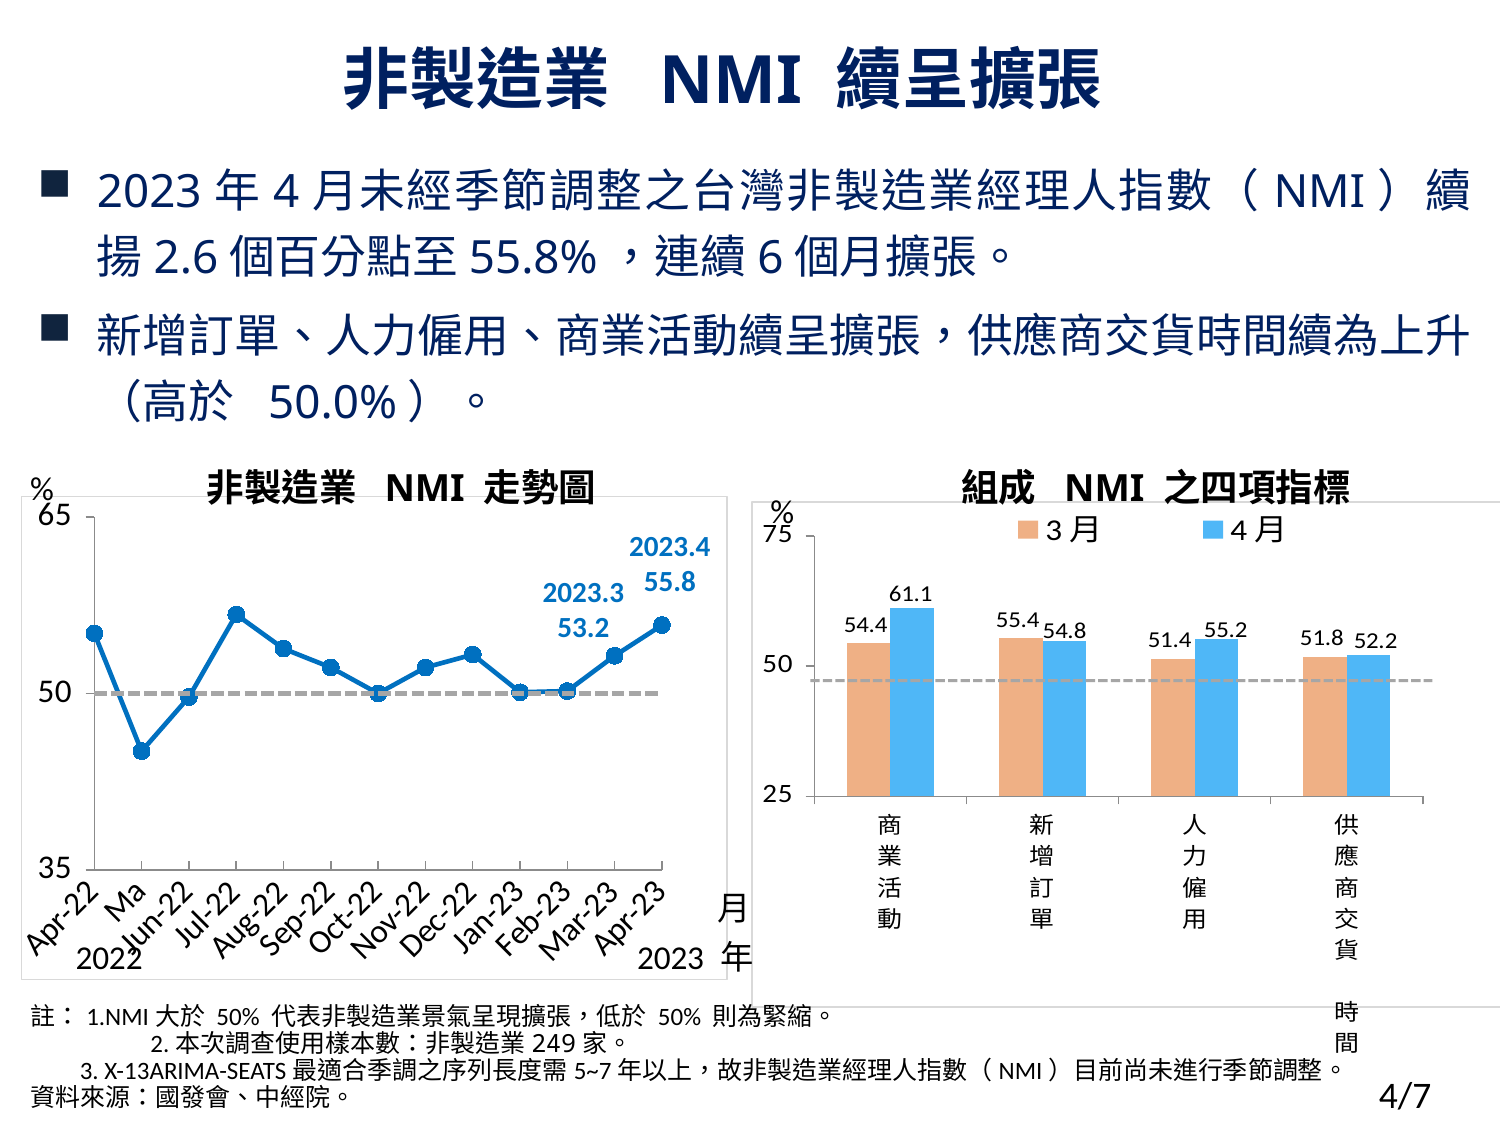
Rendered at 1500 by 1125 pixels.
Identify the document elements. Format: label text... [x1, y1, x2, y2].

text_box 非製造業 NMI 走勢圖 [112, 456, 691, 516]
chart [751, 501, 1500, 999]
text_box % [755, 483, 851, 539]
text_box % [15, 459, 110, 515]
text_box 2022 2023 年 [45, 928, 811, 984]
text_box 註：1.NMI大於 50% 代表非製造業景氣呈現擴張，低於 50% 則為緊縮。 2.本次調查使用樣本數：非製造業249家。 3. X-13ARIMA-SEATS最適合季調之序列長度需5~7年以上，故非製造業經理人指數（NMI）目前尚未進行季節調整。 資料來源：國發會、中經院。 [15, 999, 1500, 1119]
text_box 2023.4 55.8 [613, 527, 727, 598]
text_box 月 [702, 879, 781, 928]
text_box 2023.3 53.2 [498, 573, 669, 644]
chart [18, 495, 728, 981]
title 非製造業 NMI 續呈擴張 [0, 0, 1446, 150]
text_box 2023年4月未經季節調整之台灣非製造業經理人指數（NMI）續揚2.6個百分點至55.8%，連續6個月擴張。 新增訂單、人力僱用、商業活動續呈擴張，供應商交貨時間續為上升（高於 50.0%）。 [0, 137, 1500, 421]
text_box 組成 NMI 之四項指標 [854, 456, 1458, 516]
